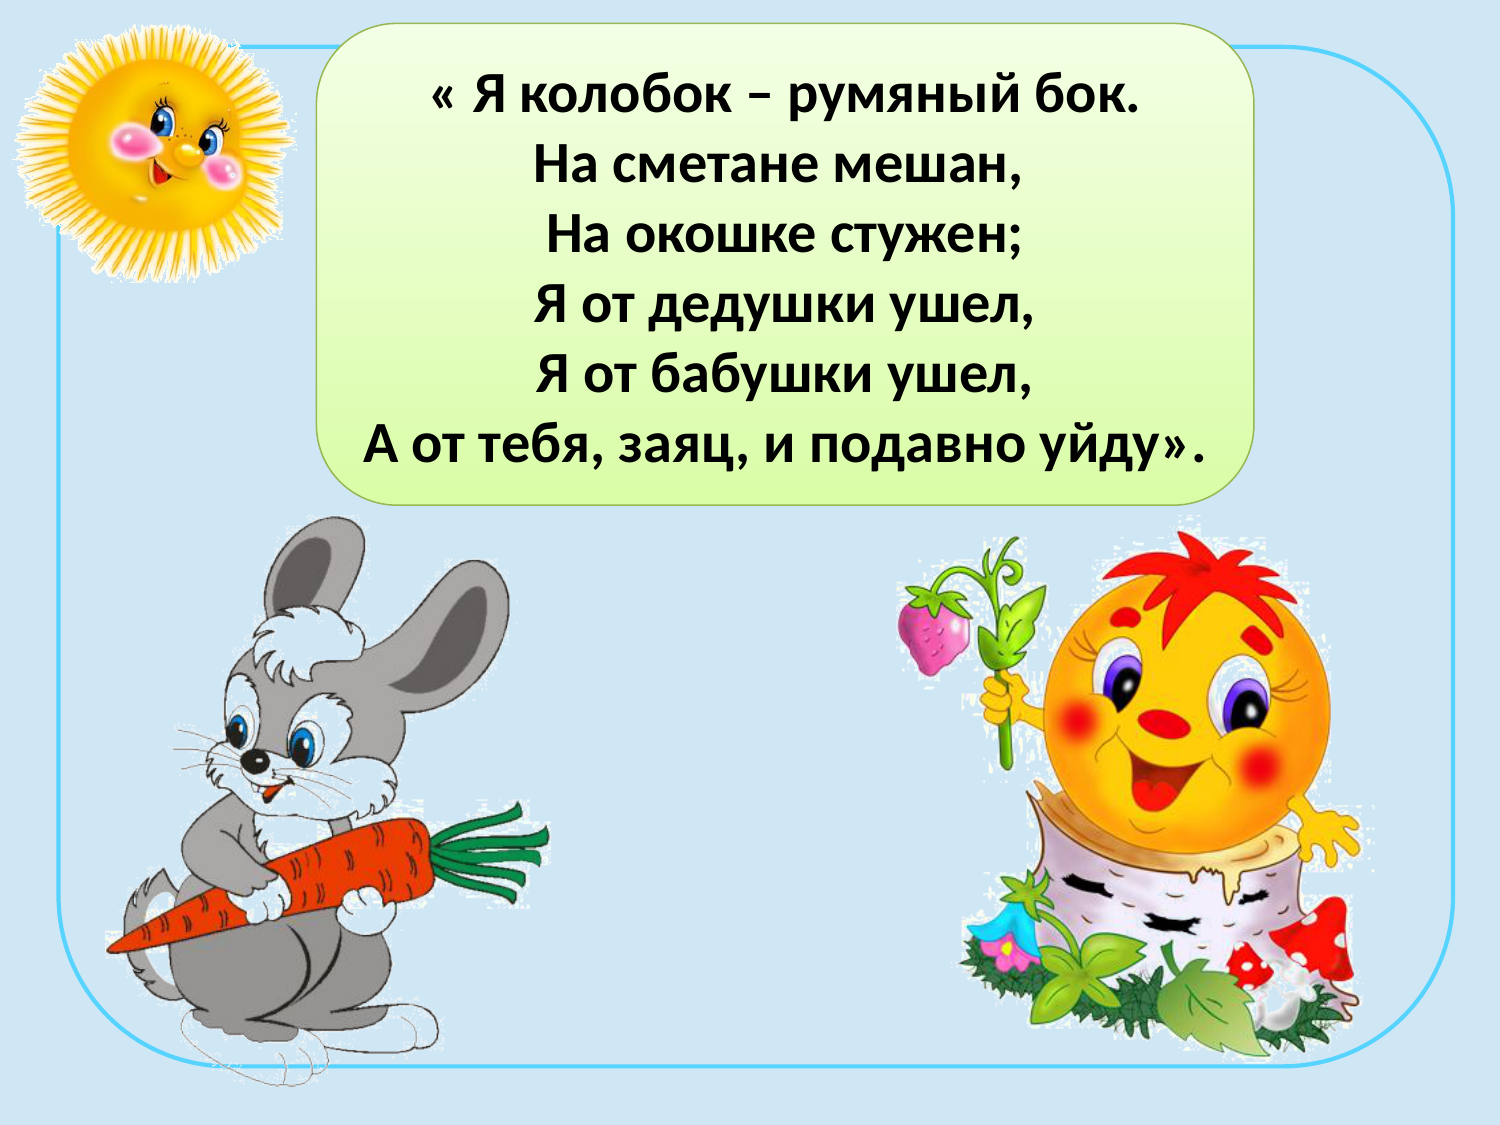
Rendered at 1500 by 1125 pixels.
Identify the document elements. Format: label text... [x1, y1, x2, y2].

picture [105, 515, 551, 1087]
picture [875, 515, 1418, 1093]
picture [11, 11, 340, 340]
text_box « Я колобок – румяный бок. На сметане мешан, На окошке стужен; Я от дедушки ушел, Я от бабушки ушел, А от тебя, заяц, и подавно уйду». [316, 23, 1254, 506]
